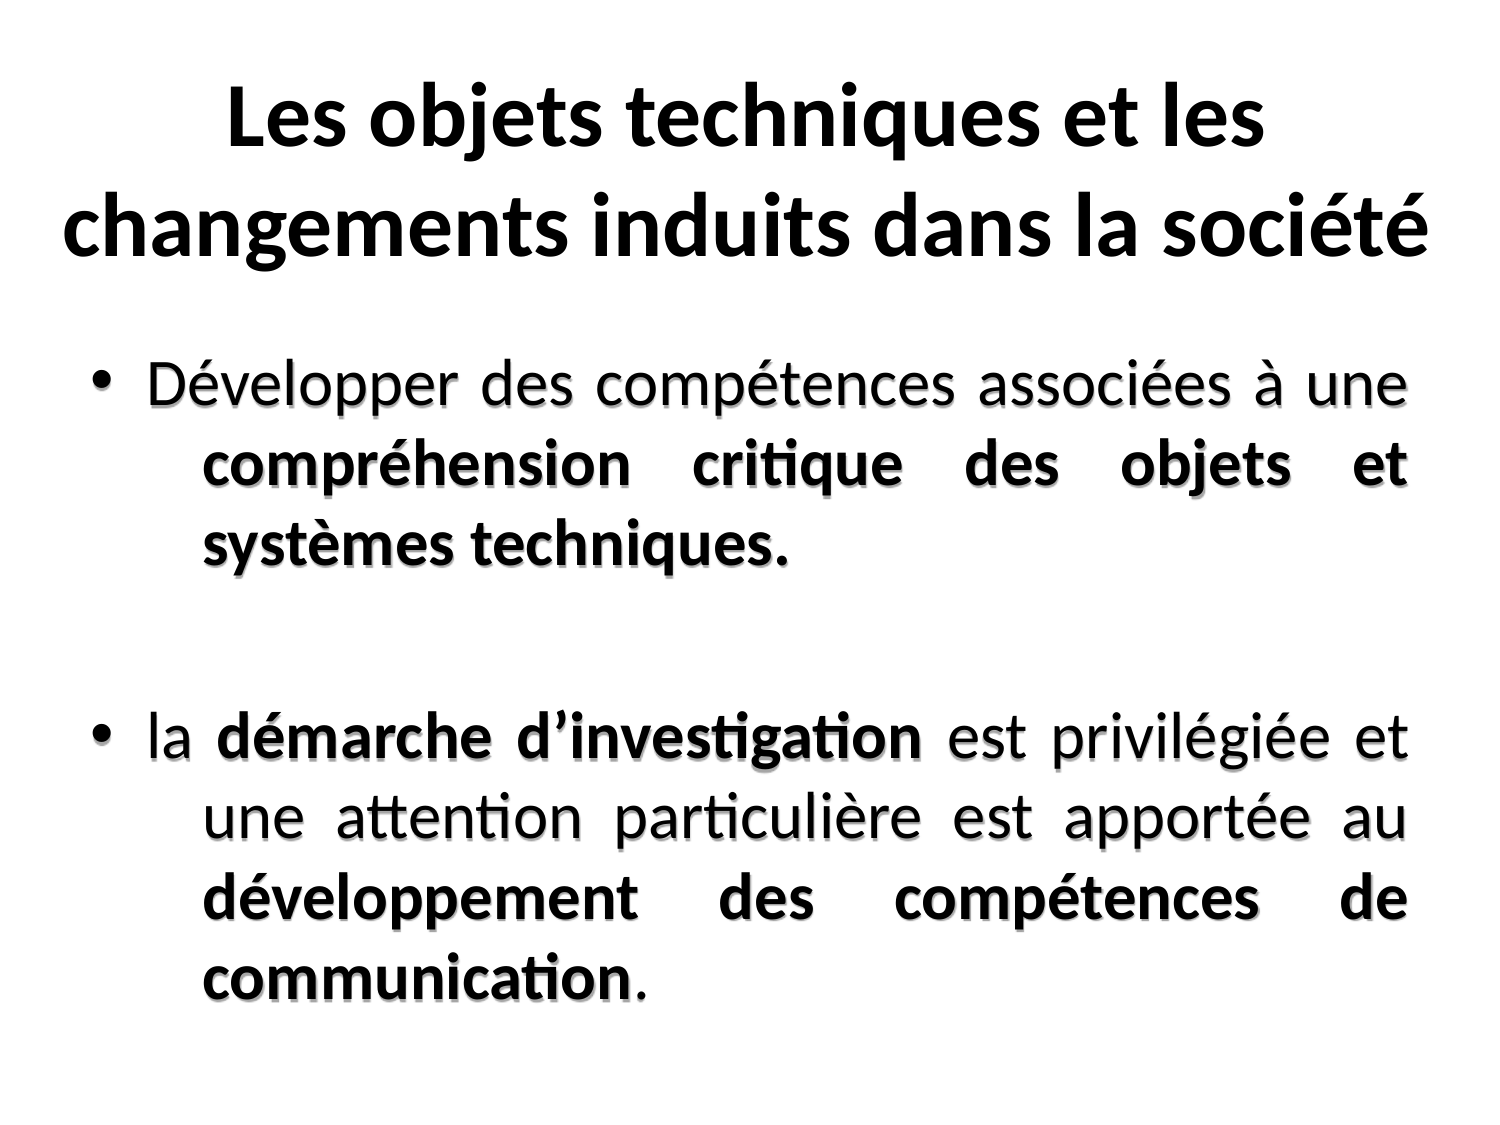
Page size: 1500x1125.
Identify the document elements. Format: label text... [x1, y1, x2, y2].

list Développer des compétences associées à une compréhension critique des objets et systèmes techniques. la démarche d’investigation est privilégiée et une attention particulière est apportée au développement des compétences de communication. [75, 331, 1426, 1074]
text_box Les objets techniques et les changements induits dans la société [20, 47, 1474, 206]
